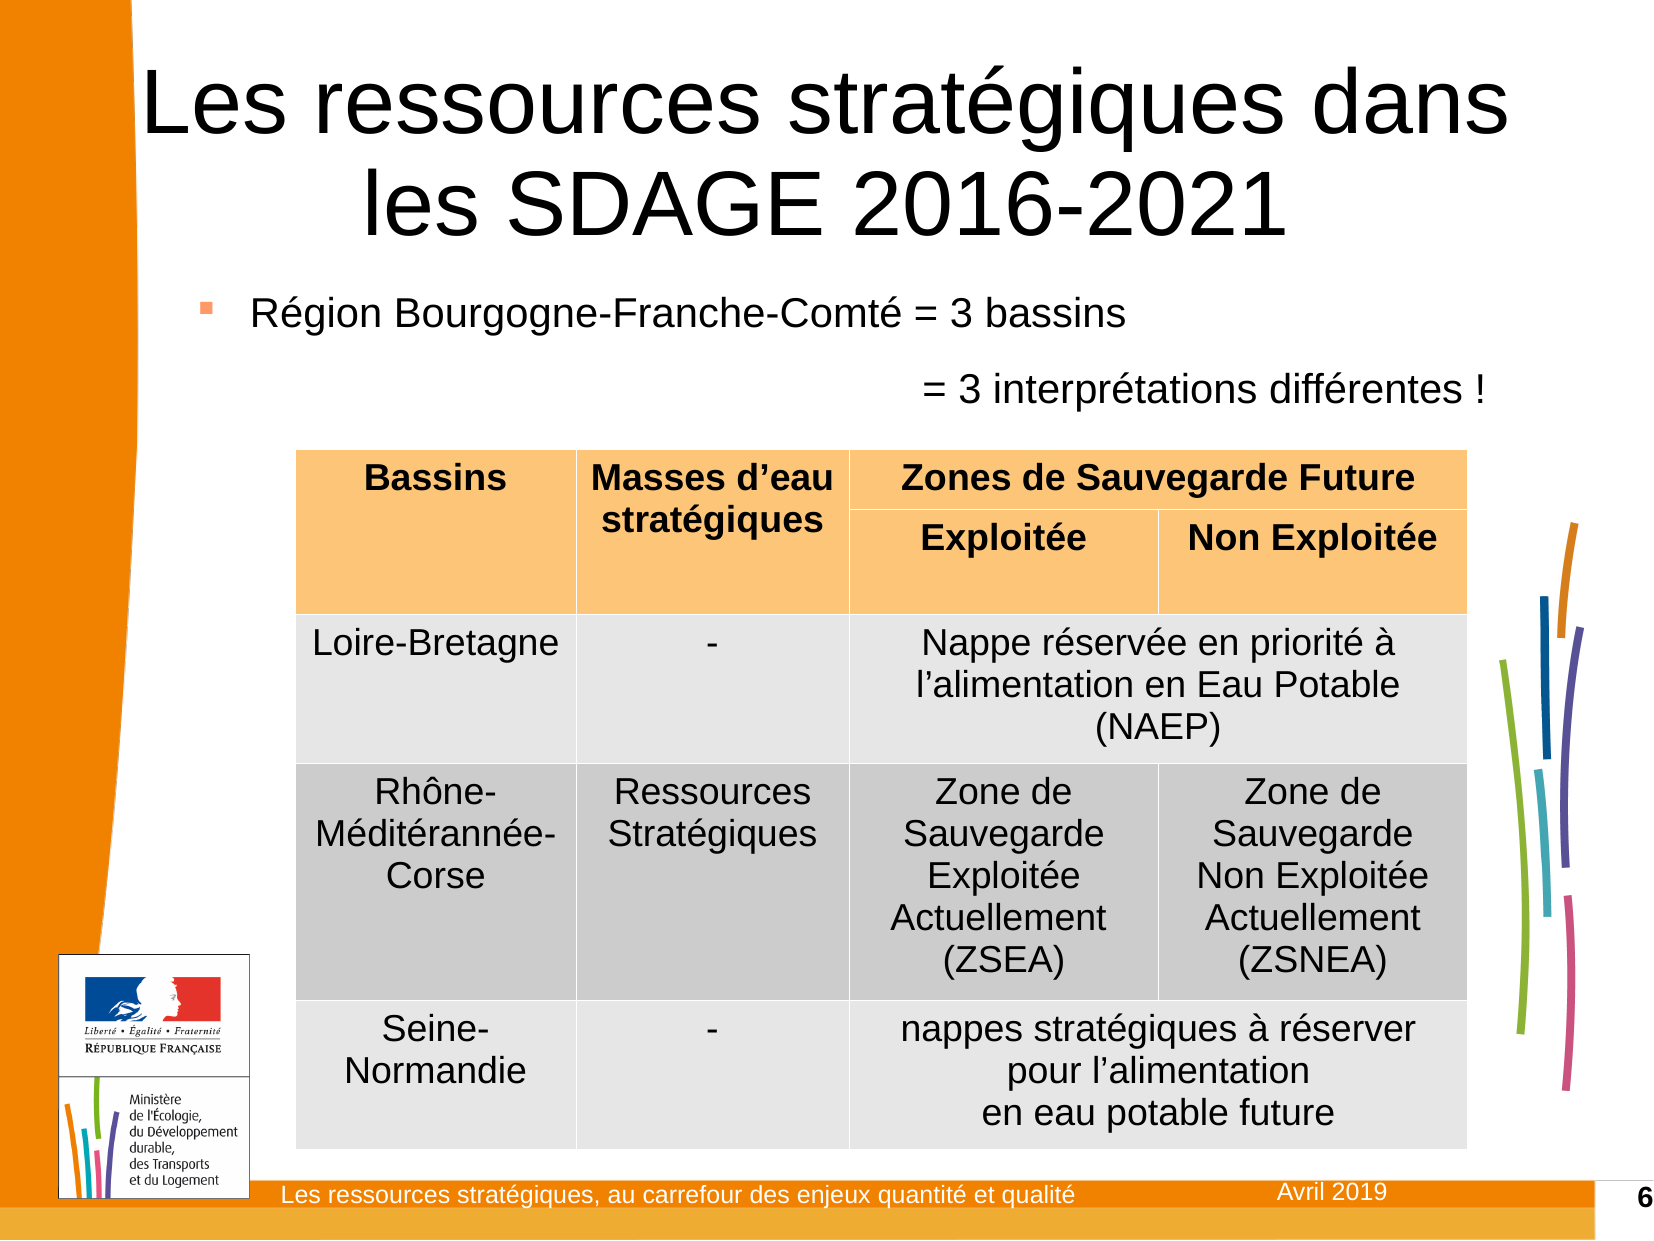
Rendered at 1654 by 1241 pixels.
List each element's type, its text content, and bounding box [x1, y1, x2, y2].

table_cell Zone de Sauvegarde Non Exploitée Actuellement (ZSNEA) [1159, 764, 1467, 1000]
table_cell Ressources Stratégiques [577, 764, 849, 1000]
picture [0, 0, 1654, 1240]
title Les ressources stratégiques dans les SDAGE 2016-2021 [82, 49, 1571, 257]
table_header Zones de Sauvegarde Future [850, 450, 1467, 509]
table_cell - [577, 1001, 849, 1149]
table_cell Nappe réservée en priorité à l’alimentation en Eau Potable (NAEP) [850, 615, 1467, 763]
table_cell Zone de Sauvegarde Exploitée Actuellement (ZSEA) [850, 764, 1158, 1000]
table_header Masses d’eau stratégiques [577, 450, 849, 614]
table_cell Non Exploitée [1159, 510, 1467, 614]
table_cell Exploitée [850, 510, 1158, 614]
table_header Bassins [296, 450, 576, 614]
table_cell nappes stratégiques à réserver pour l’alimentation en eau potable future [850, 1001, 1467, 1149]
list Région Bourgogne-Franche-Comté = 3 bassins = 3 interprétations différentes ! [179, 290, 1509, 1010]
table_cell Seine-Normandie [296, 1001, 576, 1149]
table_cell Loire-Bretagne [296, 615, 576, 763]
table_cell - [577, 615, 849, 763]
table_cell Rhône-Méditérannée-Corse [296, 764, 576, 1000]
